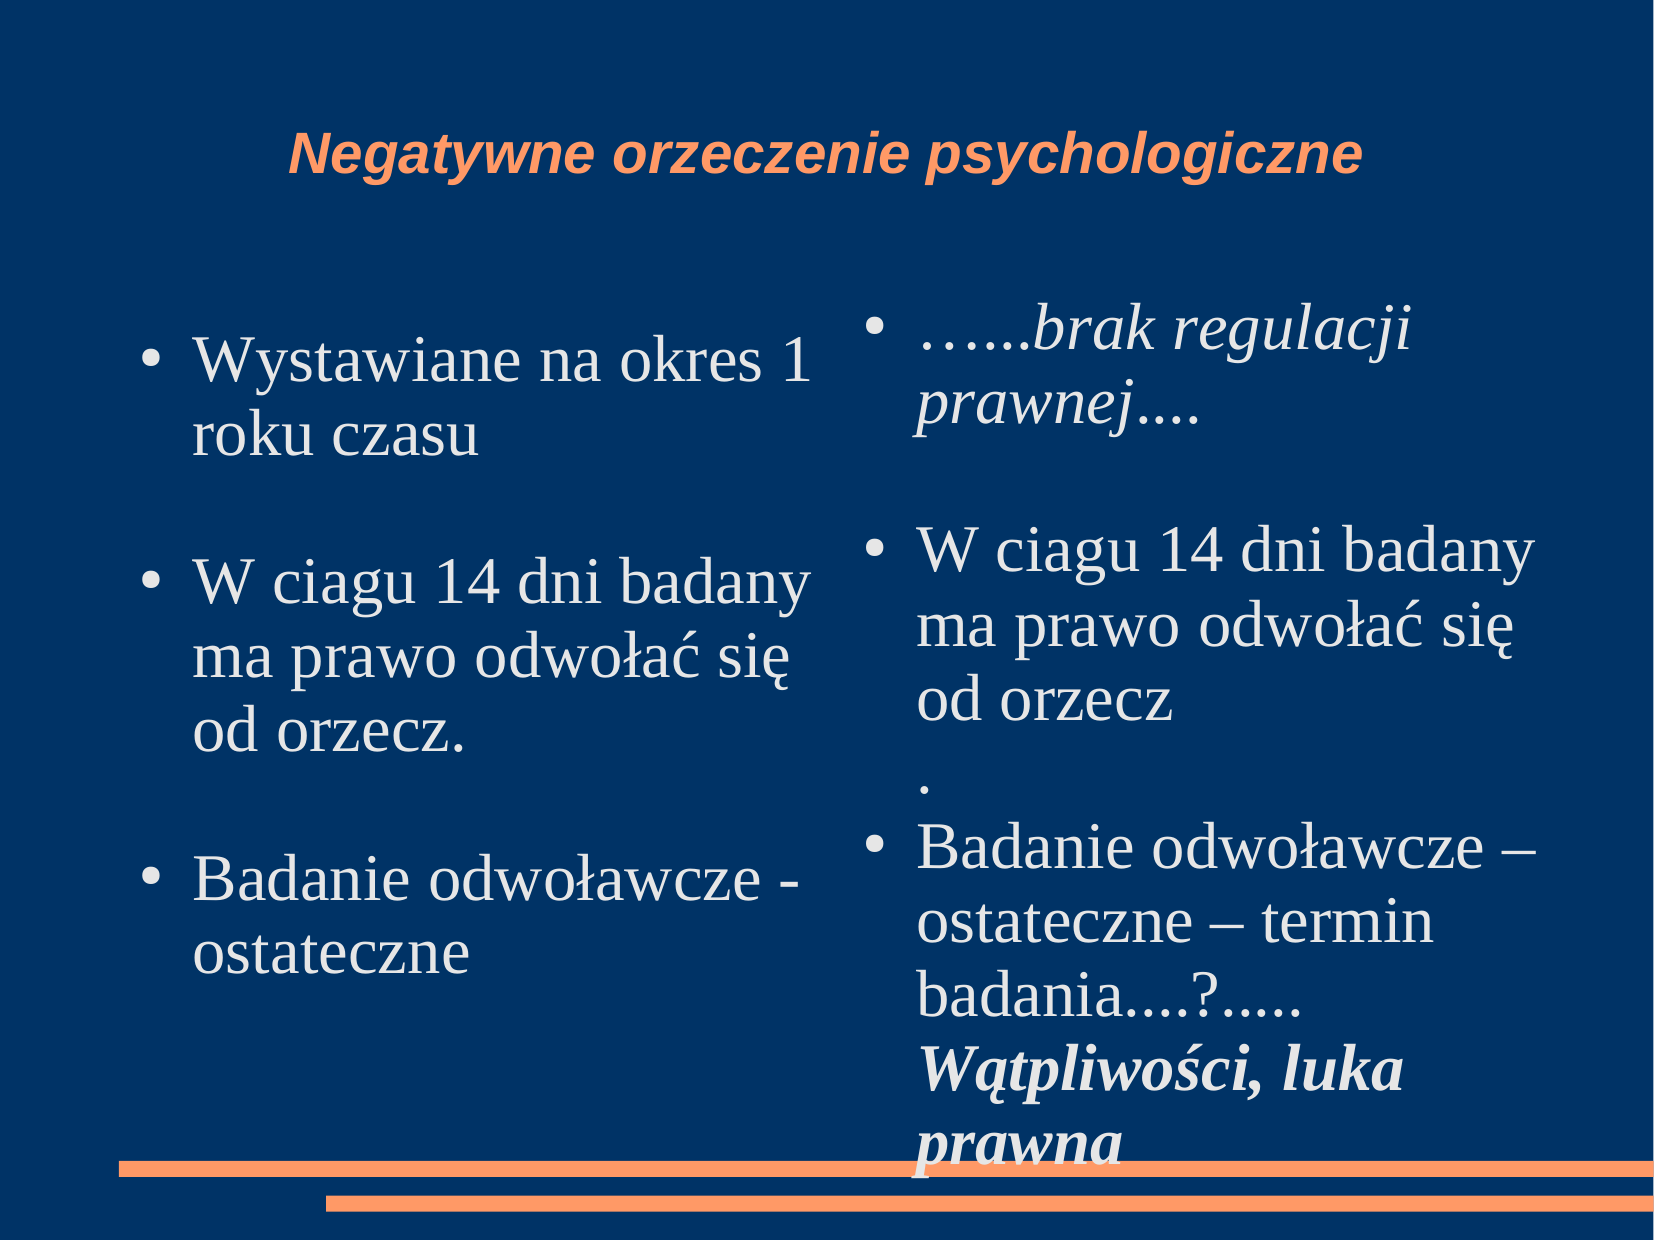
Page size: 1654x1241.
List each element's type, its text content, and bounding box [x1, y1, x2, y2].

list …...brak regulacji prawnej.... W ciagu 14 dni badany ma prawo odwołać się od orzecz . Badanie odwoławcze – ostateczne – termin badania....?..... Wątpliwości, luka prawna [845, 290, 1572, 1179]
list Wystawiane na okres 1 roku czasu W ciagu 14 dni badany ma prawo odwołać się od orzecz. Badanie odwoławcze - ostateczne [121, 322, 824, 1132]
title Negatywne orzeczenie psychologiczne [82, 49, 1571, 257]
